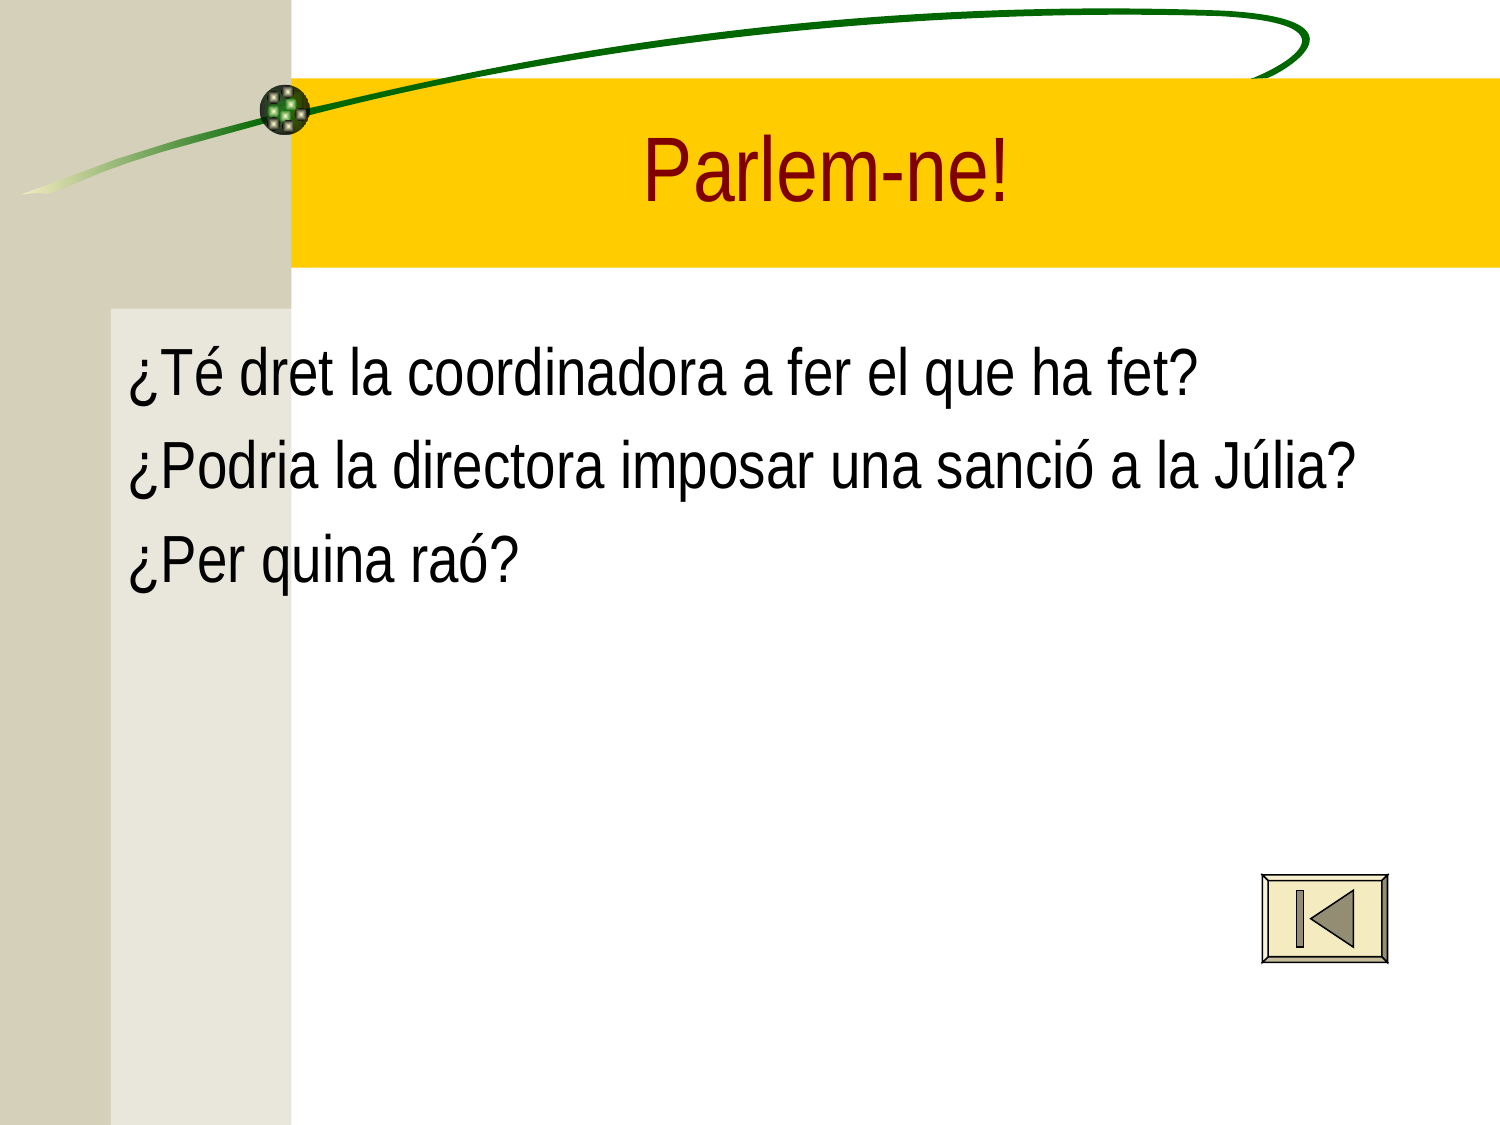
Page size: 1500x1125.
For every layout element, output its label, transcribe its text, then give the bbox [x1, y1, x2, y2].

list ¿Té dret la coordinadora a fer el que ha fet? ¿Podria la directora imposar una sanció a la Júlia? ¿Per quina raó? [112, 324, 1388, 1001]
picture [0, 0, 292, 1125]
title Parlem-ne! [189, 74, 1465, 263]
text_box [1263, 874, 1388, 963]
